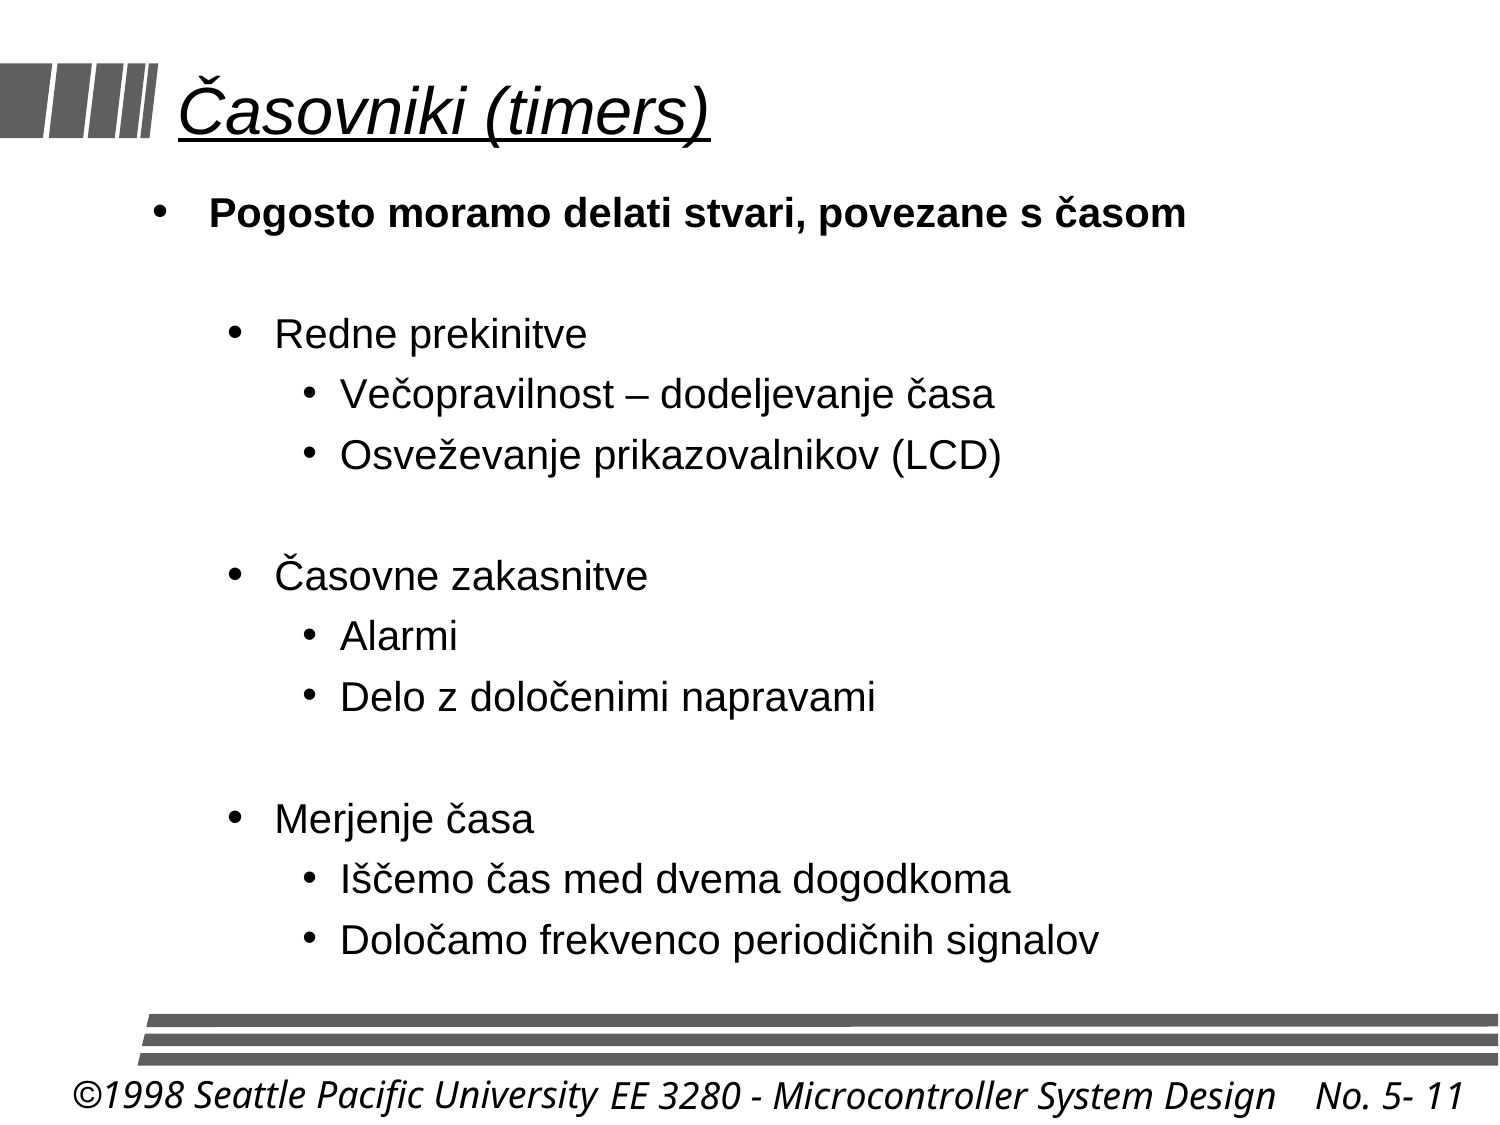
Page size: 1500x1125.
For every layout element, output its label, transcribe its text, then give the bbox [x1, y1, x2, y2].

list Pogosto moramo delati stvari, povezane s časom Redne prekinitve Večopravilnost – dodeljevanje časa Osveževanje prikazovalnikov (LCD) Časovne zakasnitve Alarmi Delo z določenimi napravami Merjenje časa Iščemo čas med dvema dogodkoma Določamo frekvenco periodičnih signalov [137, 178, 1486, 976]
title Časovniki (timers) [162, 60, 1498, 156]
